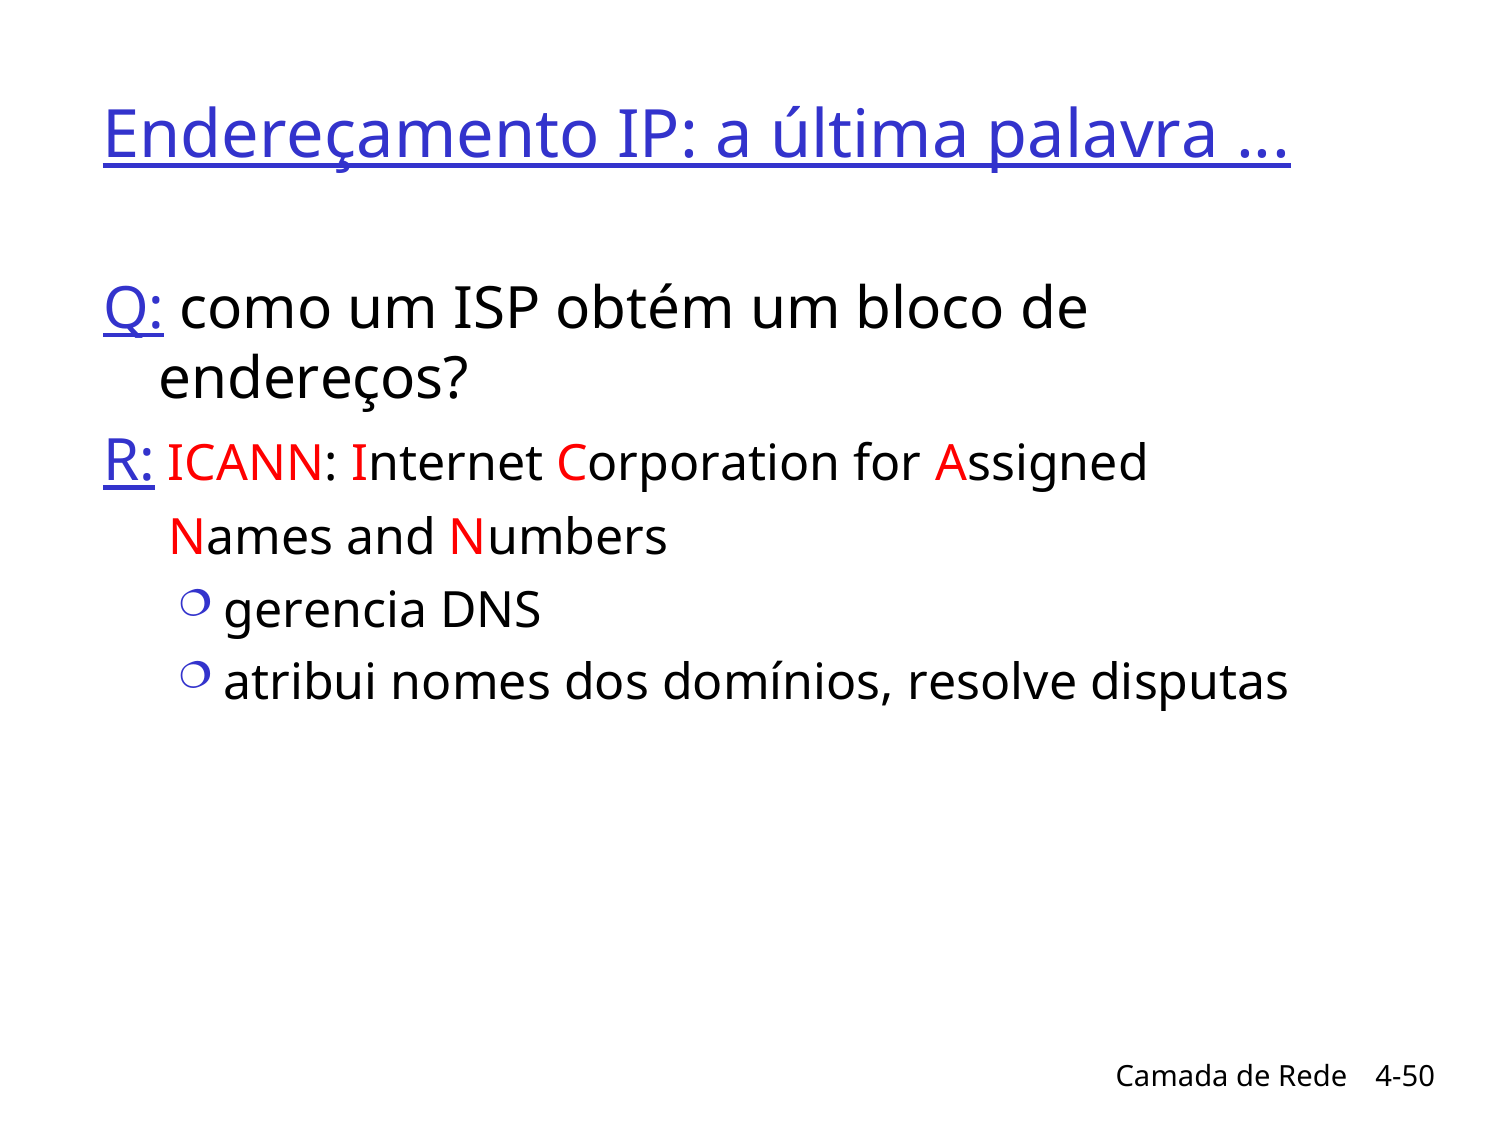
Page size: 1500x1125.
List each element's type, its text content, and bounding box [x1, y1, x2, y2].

text_box Endereçamento IP: a última palavra ... [87, 37, 1363, 225]
text_box 4-<número> [1339, 1050, 1451, 1125]
text_box Q: como um ISP obtém um bloco de endereços? R: ICANN: Internet Corporation for Assigned Names and Numbers gerencia DNS atribui nomes dos domínios, resolve disputas [87, 262, 1418, 1026]
text_box Camada de Rede [887, 1050, 1339, 1125]
